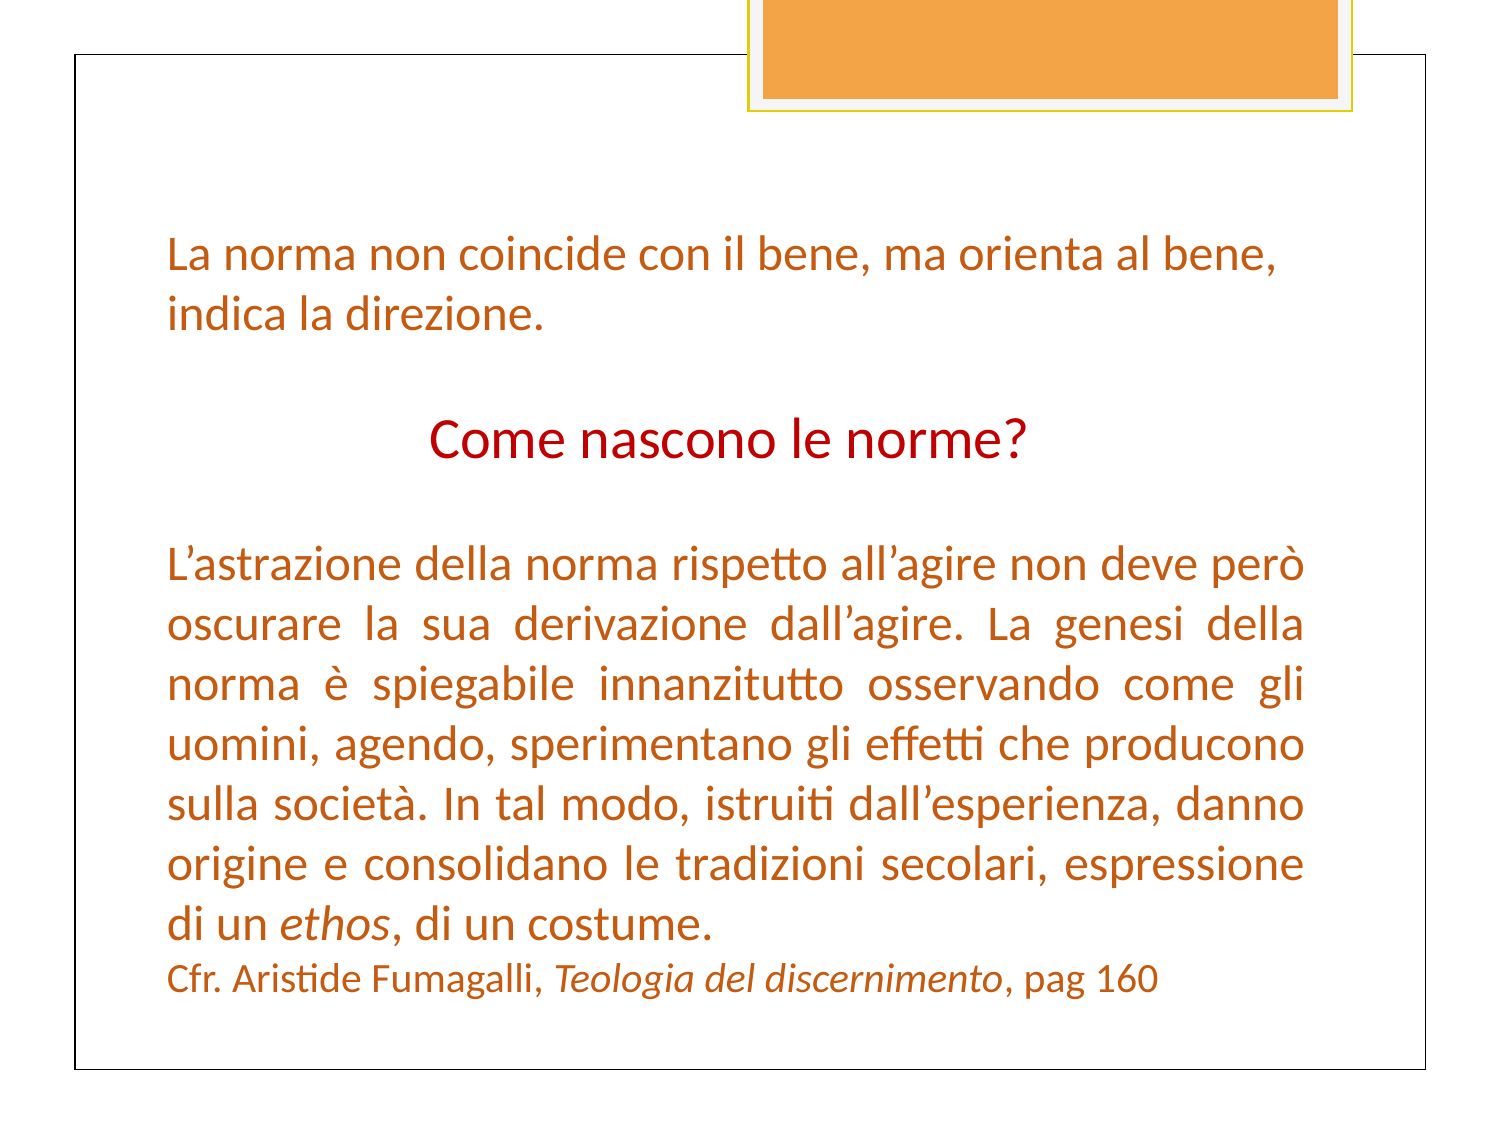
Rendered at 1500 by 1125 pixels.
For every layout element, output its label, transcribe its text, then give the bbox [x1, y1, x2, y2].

text_box La norma non coincide con il bene, ma orienta al bene, indica la direzione. Come nascono le norme? L’astrazione della norma rispetto all’agire non deve però oscurare la sua derivazione dall’agire. La genesi della norma è spiegabile innanzitutto osservando come gli uomini, agendo, sperimentano gli effetti che producono sulla società. In tal modo, istruiti dall’esperienza, danno origine e consolidano le tradizioni secolari, espressione di un ethos, di un costume. Cfr. Aristide Fumagalli, Teologia del discernimento, pag 160 [151, 212, 1321, 1016]
